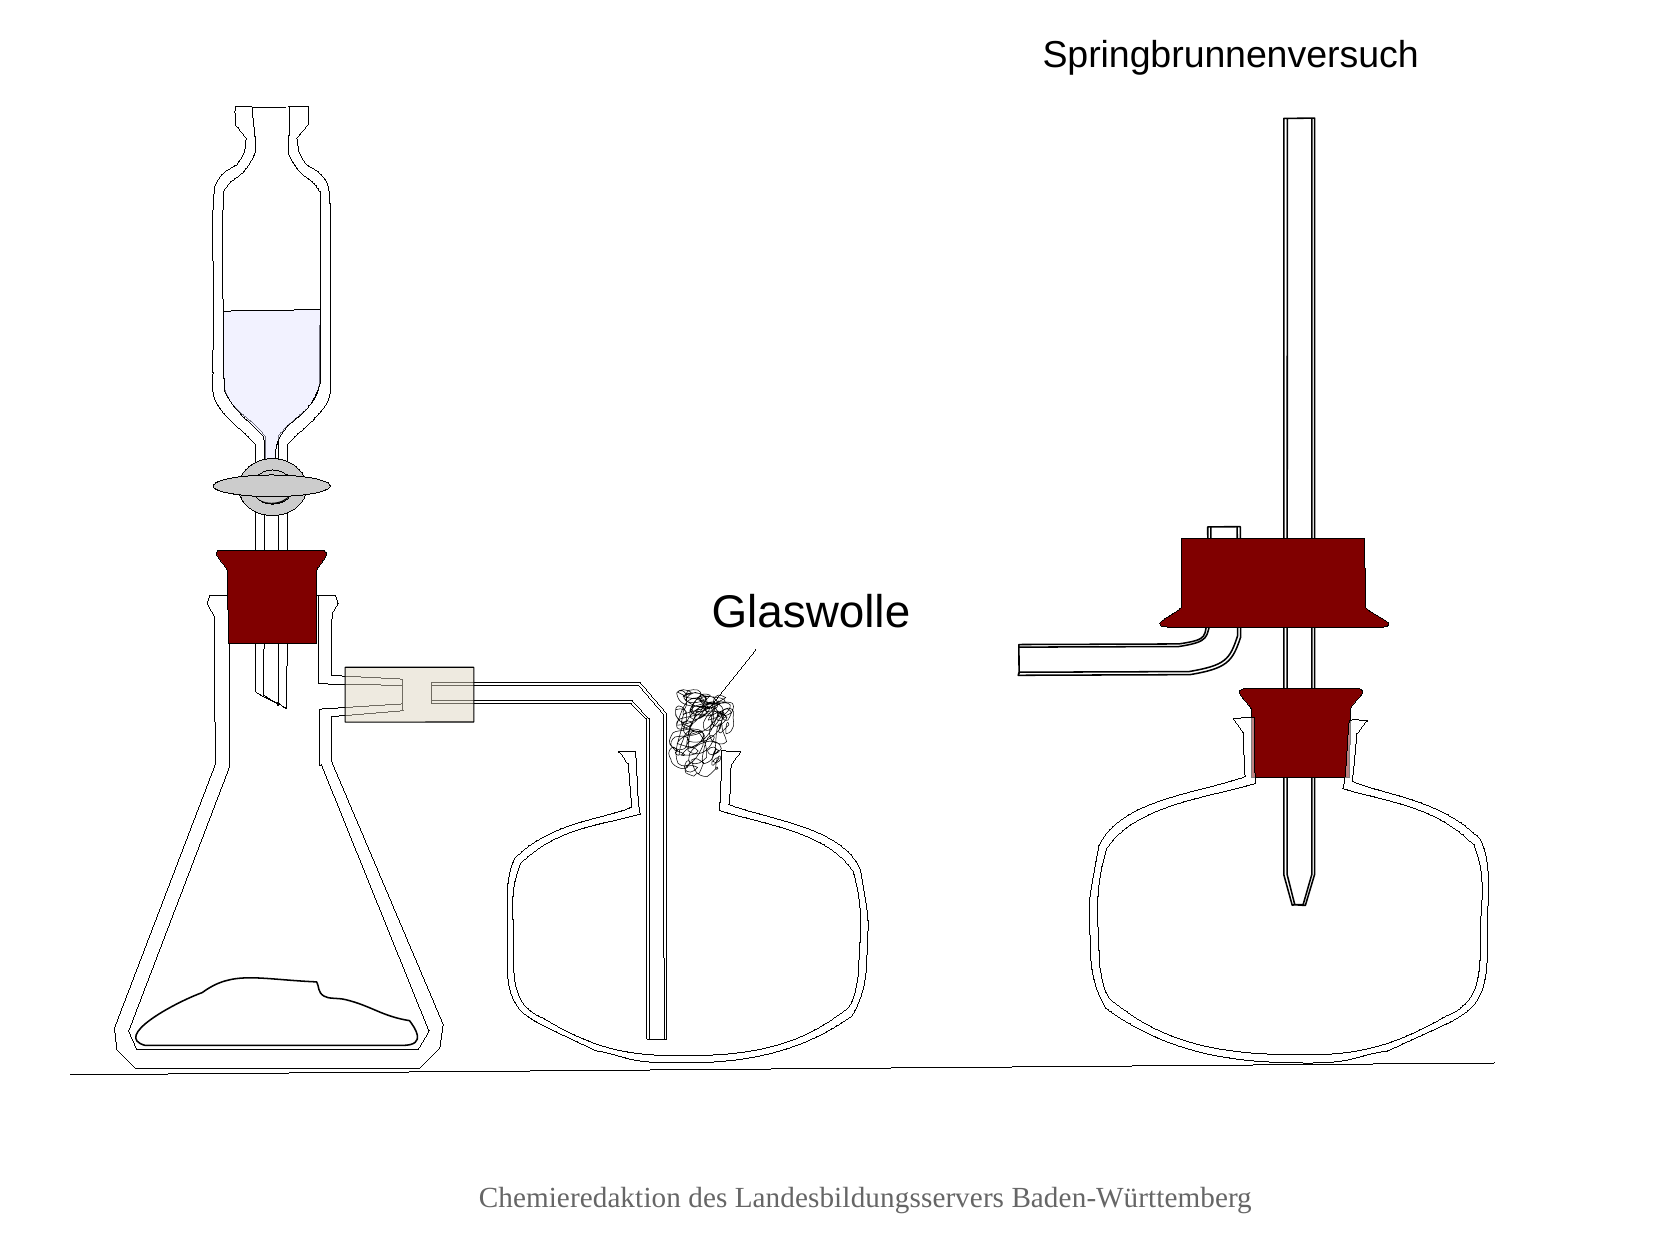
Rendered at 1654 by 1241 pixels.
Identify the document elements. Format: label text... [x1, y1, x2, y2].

text_box Glaswolle [696, 578, 926, 645]
text_box [507, 750, 869, 1063]
text_box Springbrunnenversuch [1027, 25, 1434, 83]
text_box [1018, 118, 1489, 1064]
text_box [114, 106, 667, 1069]
